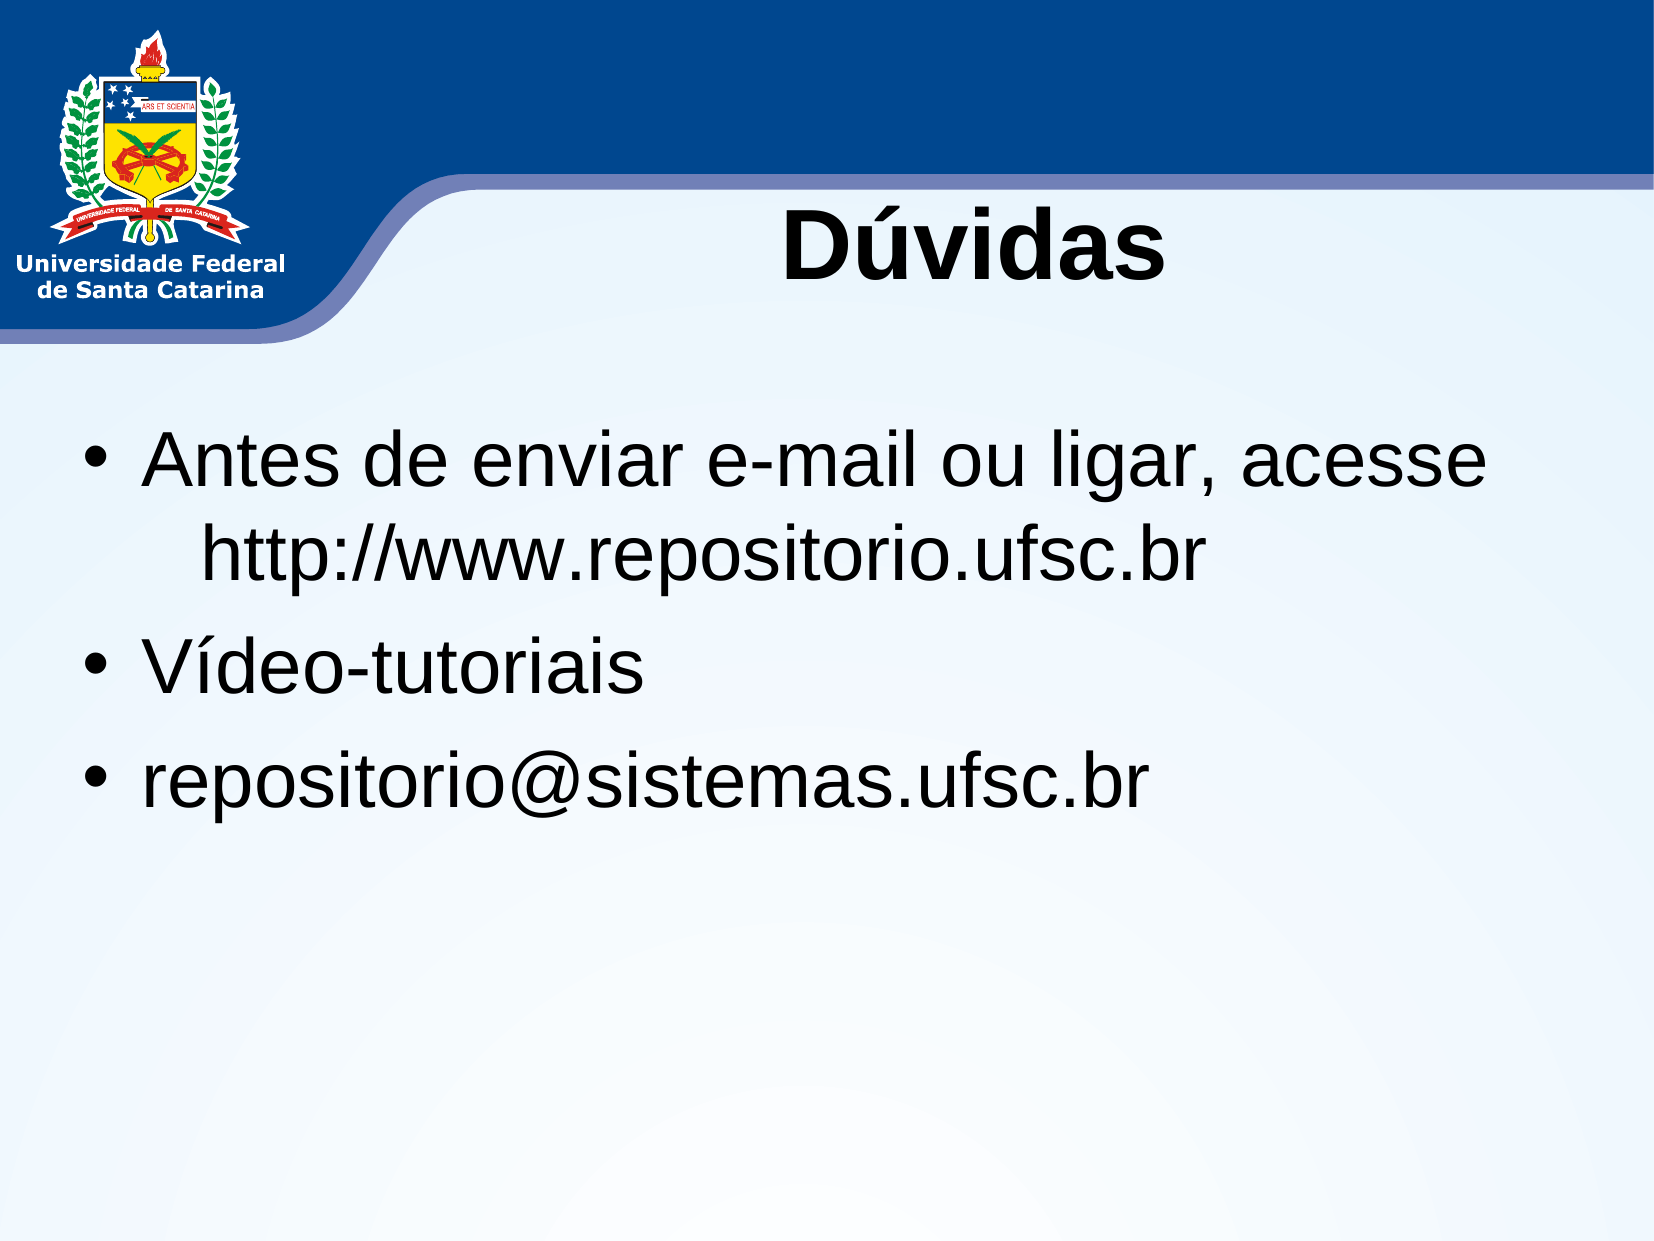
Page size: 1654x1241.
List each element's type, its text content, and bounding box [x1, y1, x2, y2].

title Dúvidas [230, 135, 1654, 343]
list Antes de enviar e-mail ou ligar, acesse http://www.repositorio.ufsc.br Vídeo-tutoriais repositorio@sistemas.ufsc.br [82, 408, 1571, 1227]
